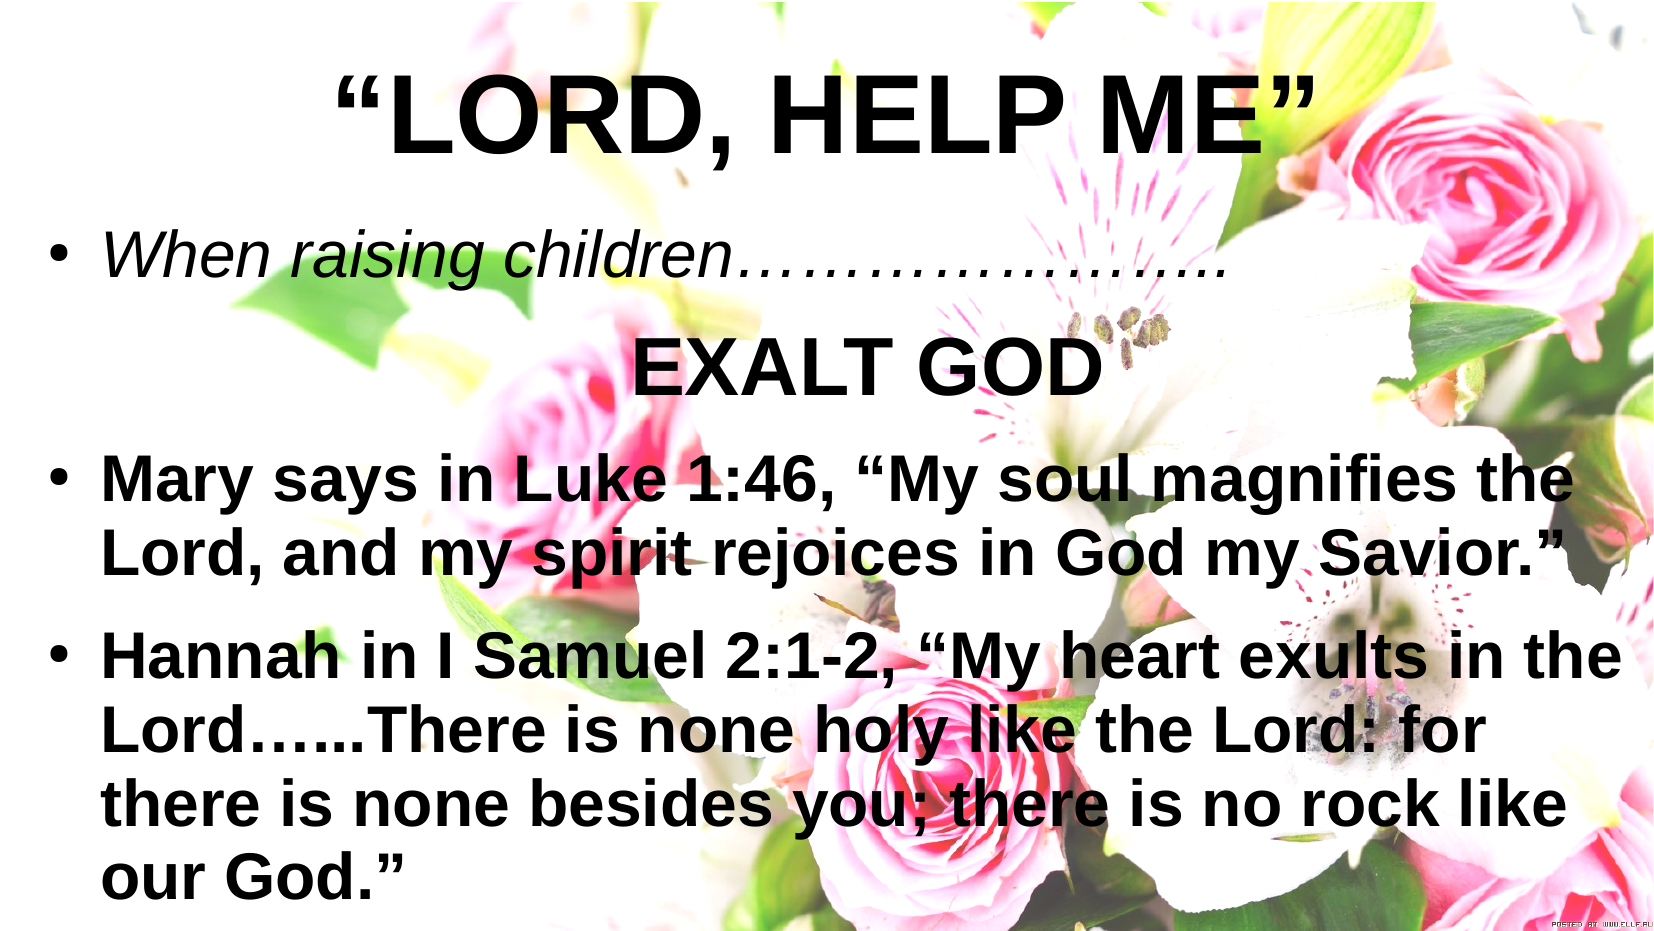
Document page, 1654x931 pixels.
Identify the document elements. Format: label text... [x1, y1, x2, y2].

title “LORD, HELP ME” [82, 37, 1571, 193]
picture [5, 2, 1654, 931]
list When raising children………………….. EXALT GOD Mary says in Luke 1:46, “My soul magnifies the Lord, and my spirit rejoices in God my Savior.” Hannah in I Samuel 2:1-2, “My heart exults in the Lord…...There is none holy like the Lord: for there is none besides you; there is no rock like our God.” [30, 217, 1636, 916]
